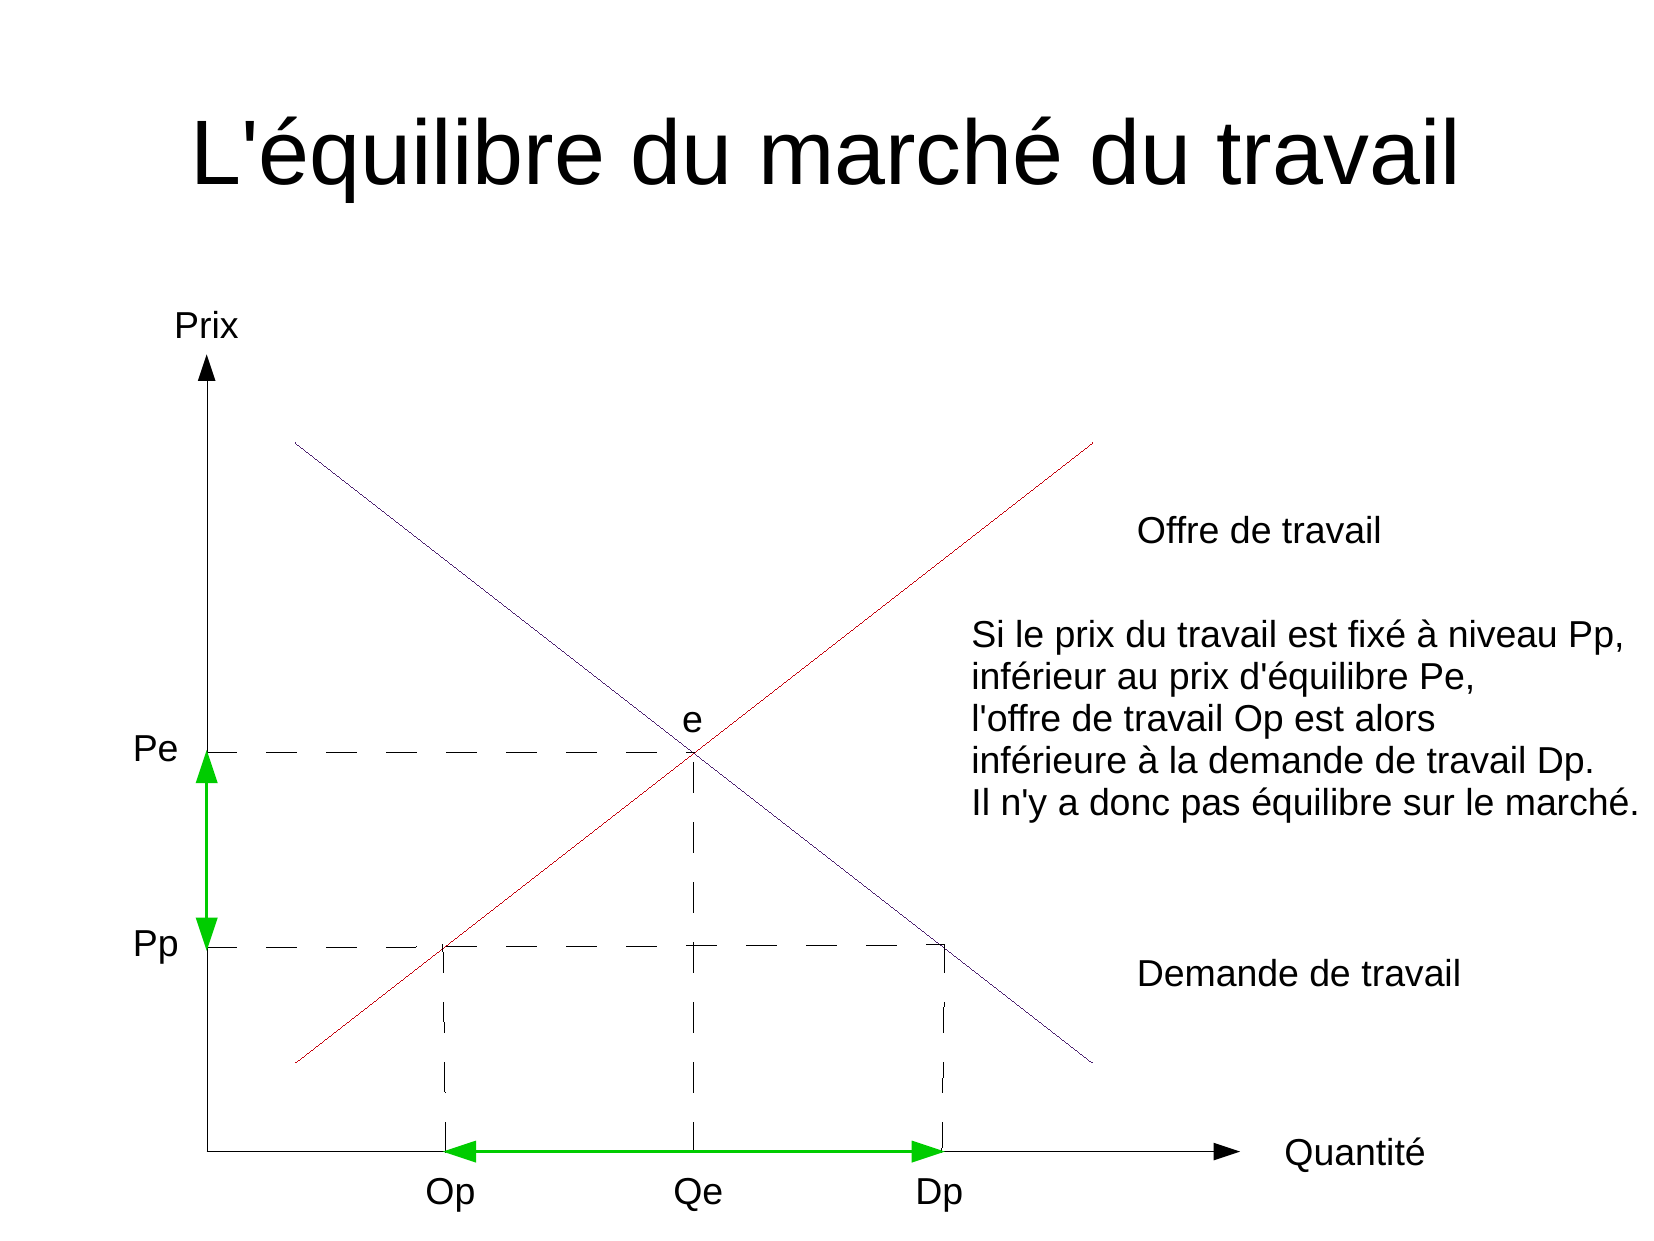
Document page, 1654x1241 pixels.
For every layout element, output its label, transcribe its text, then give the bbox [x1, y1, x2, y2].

text_box Prix [159, 297, 254, 355]
text_box Demande de travail [1122, 944, 1477, 1002]
text_box Op [410, 1163, 491, 1221]
text_box Offre de travail [1122, 501, 1398, 559]
text_box Pe [118, 720, 194, 778]
title L'équilibre du marché du travail [82, 49, 1571, 257]
text_box Dp [900, 1163, 981, 1221]
text_box Quantité [1269, 1124, 1442, 1182]
text_box Qe [658, 1163, 739, 1221]
text_box Si le prix du travail est fixé à niveau Pp, inférieur au prix d'équilibre Pe, l'offre de travail Op est alors inférieure à la demande de travail Dp. Il n'y a donc pas équilibre sur le marché. [956, 606, 1654, 829]
text_box e [667, 690, 718, 748]
text_box Pp [118, 915, 194, 973]
